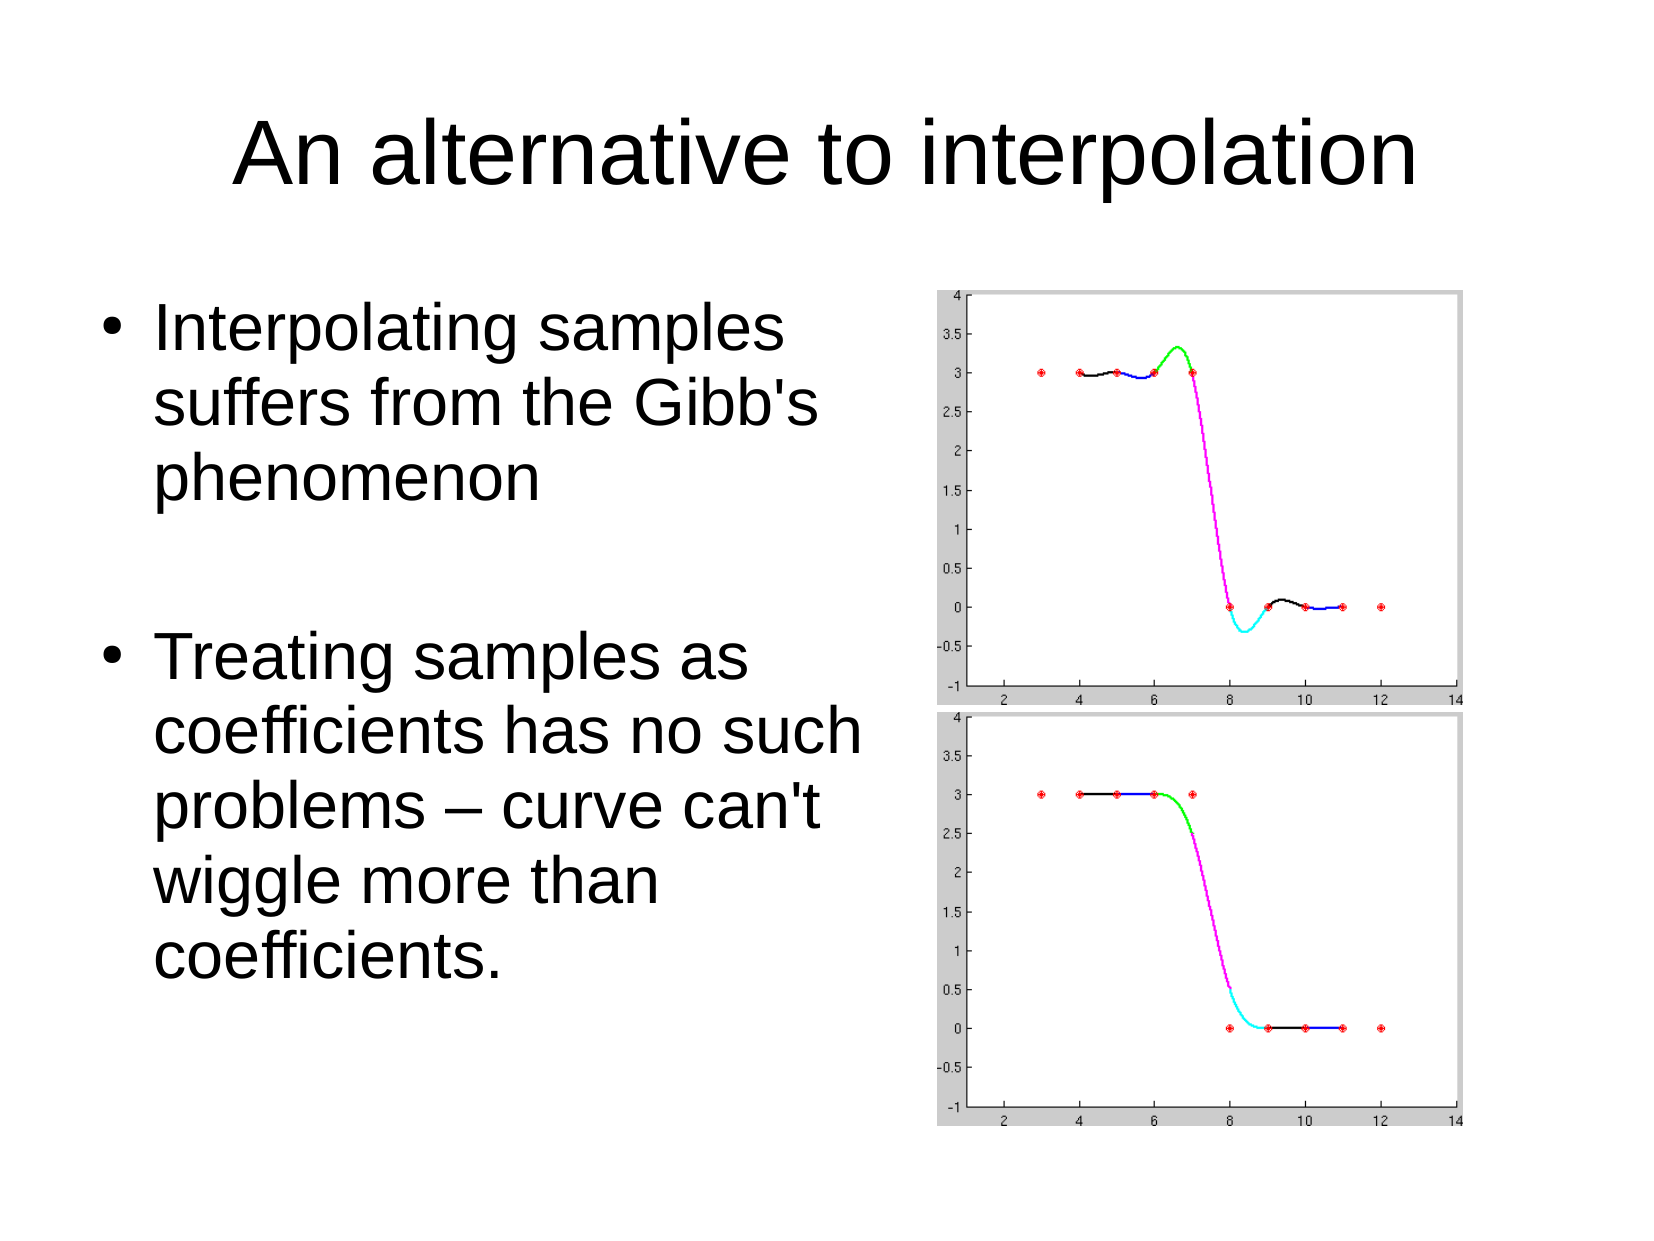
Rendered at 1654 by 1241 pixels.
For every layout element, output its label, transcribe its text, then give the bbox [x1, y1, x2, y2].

picture [937, 712, 1463, 1126]
title An alternative to interpolation [82, 49, 1571, 257]
picture [937, 290, 1463, 705]
list Interpolating samples suffers from the Gibb's phenomenon Treating samples as coefficients has no such problems – curve can't wiggle more than coefficients. [82, 290, 901, 1109]
